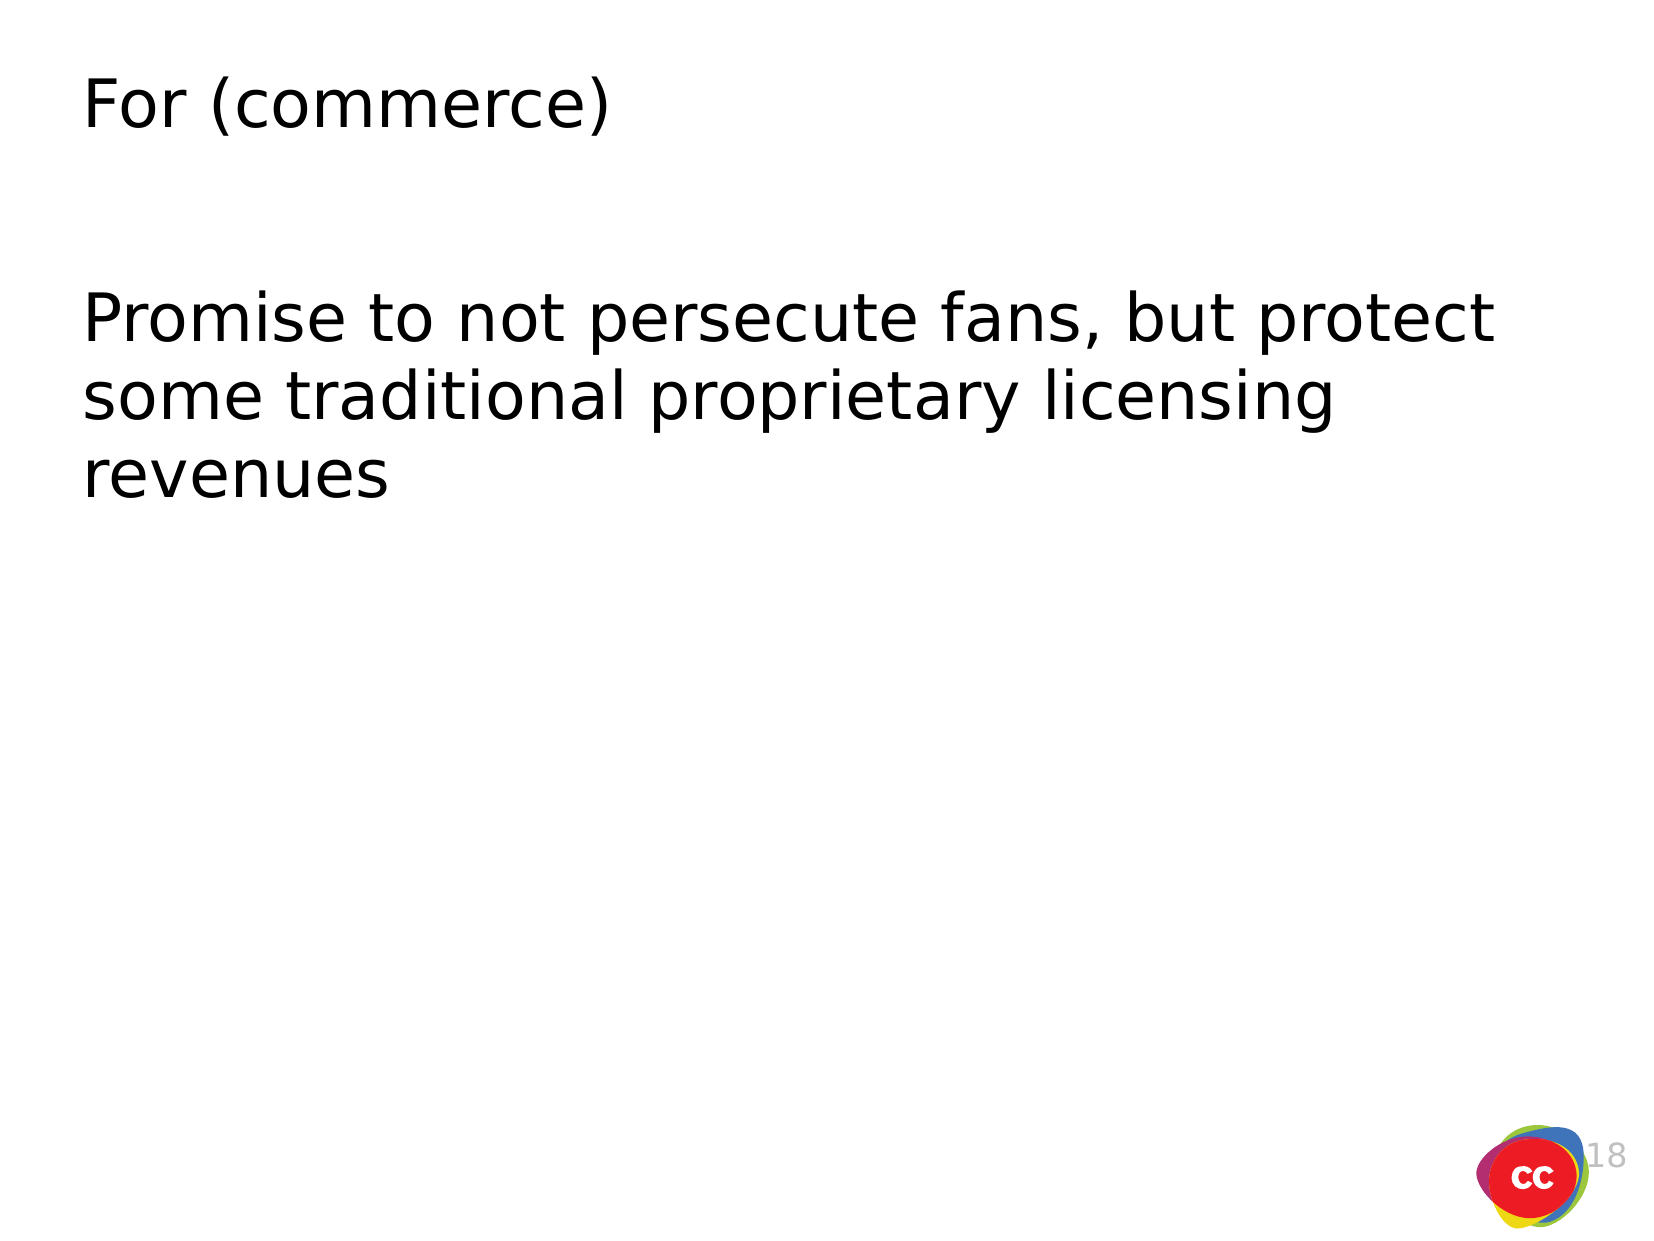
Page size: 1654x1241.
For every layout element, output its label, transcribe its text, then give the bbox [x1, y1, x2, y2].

list For (commerce) Promise to not persecute fans, but protect some traditional proprietary licensing revenues [82, 65, 1571, 1062]
